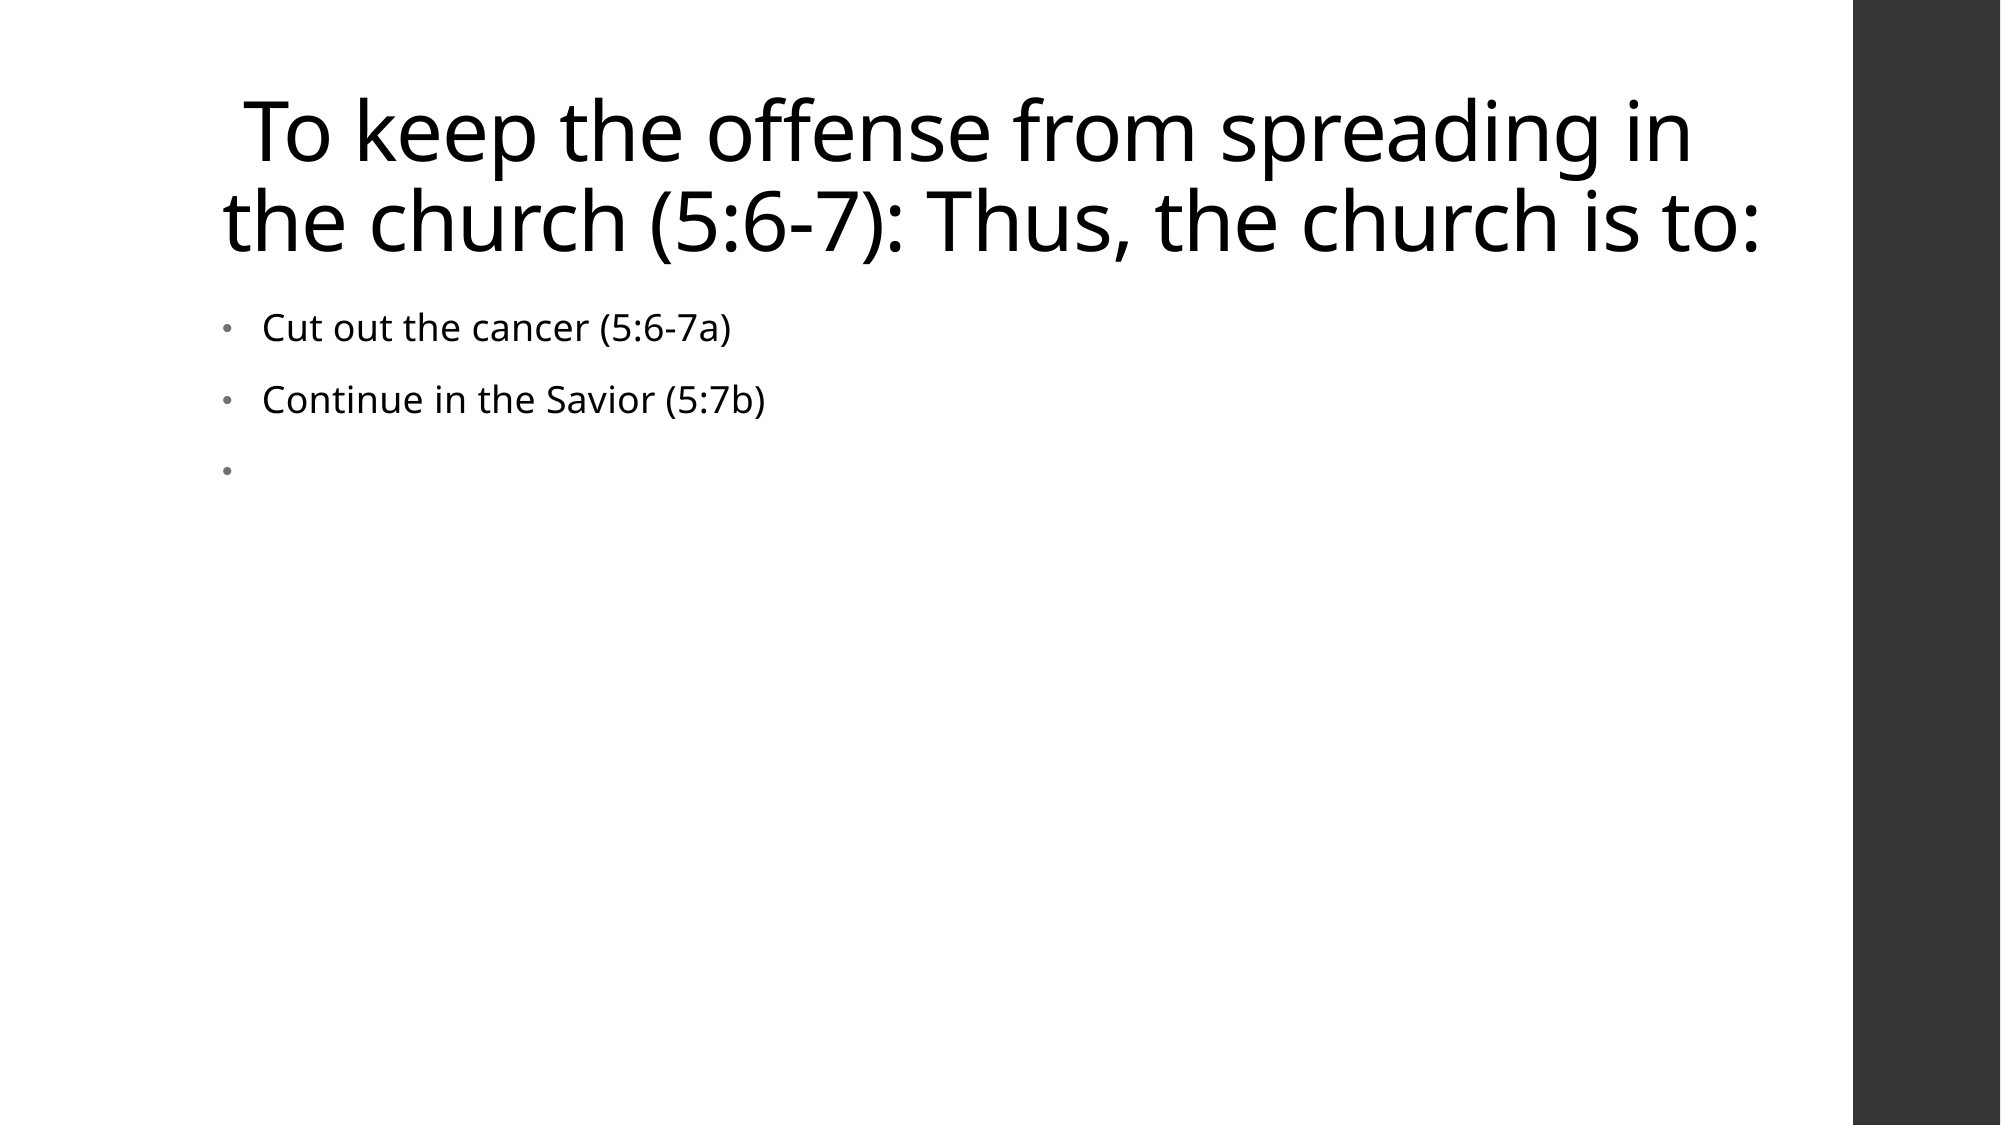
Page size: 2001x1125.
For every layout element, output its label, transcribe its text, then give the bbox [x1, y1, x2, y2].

list Cut out the cancer (5:6-7a) Continue in the Savior (5:7b) [206, 299, 1617, 1014]
title To keep the offense from spreading in the church (5:6-7): Thus, the church is to: [206, 60, 1797, 278]
